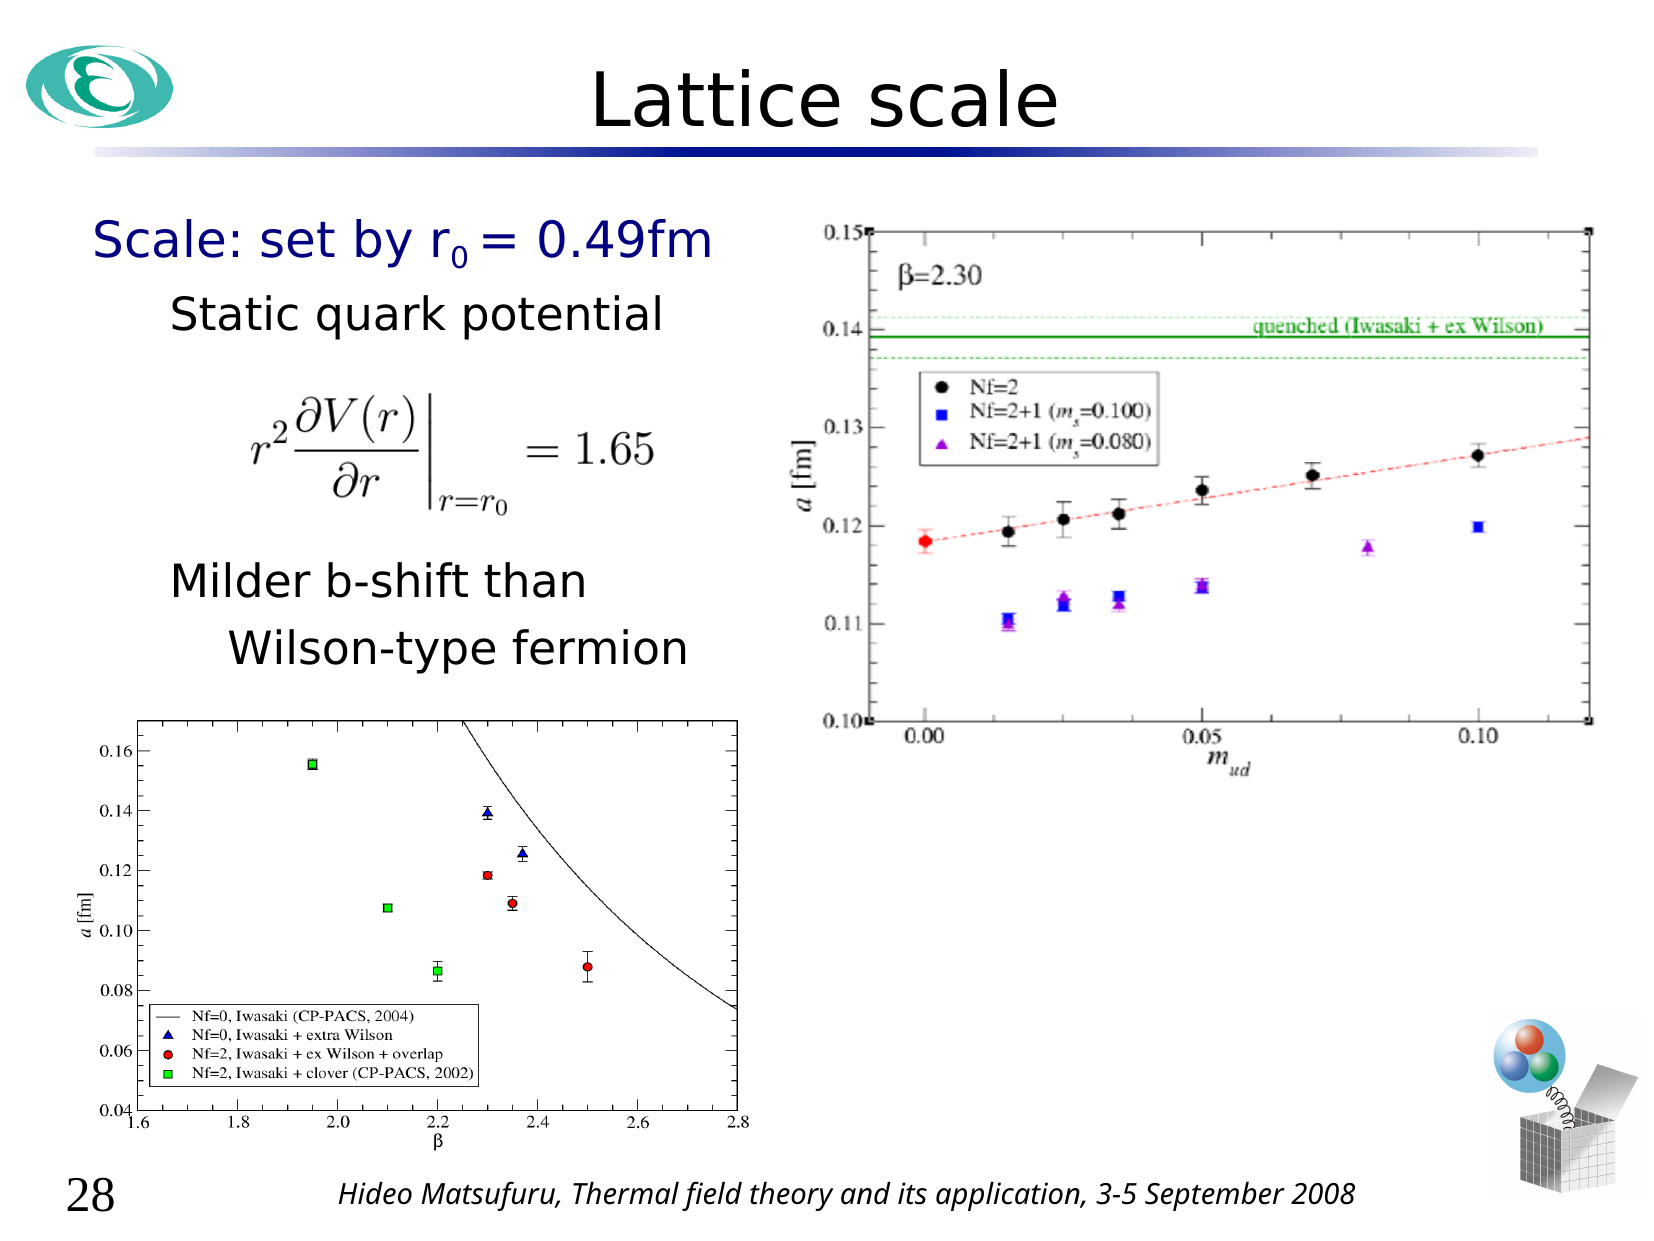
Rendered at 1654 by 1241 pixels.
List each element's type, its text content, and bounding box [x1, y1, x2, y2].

picture [1488, 1012, 1644, 1200]
picture [783, 219, 1599, 784]
picture [77, 720, 751, 1151]
title Lattice scale [201, 47, 1450, 154]
list Scale: set by r0 = 0.49fm Static quark potential Milder b-shift than Wilson-type fermion [75, 210, 1527, 708]
picture [95, 147, 1538, 157]
picture [251, 393, 654, 516]
picture [20, 37, 179, 136]
